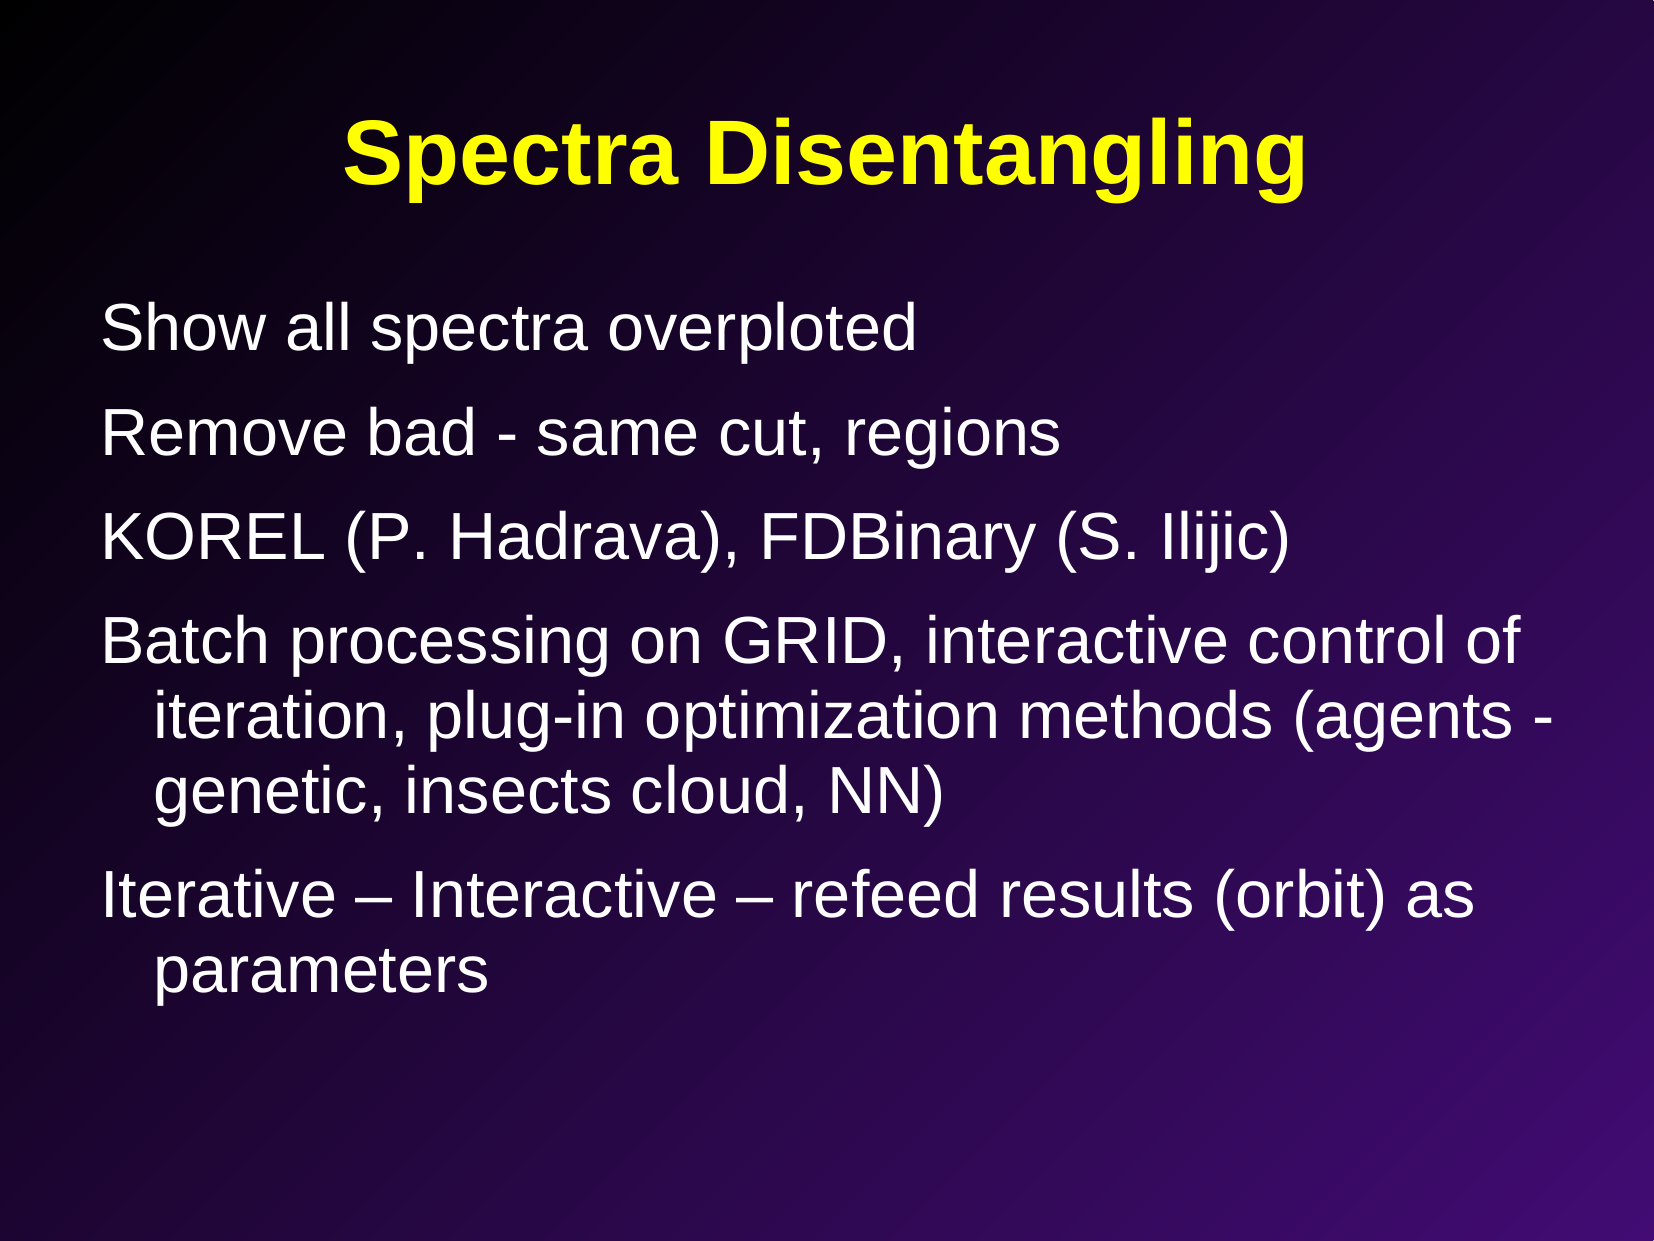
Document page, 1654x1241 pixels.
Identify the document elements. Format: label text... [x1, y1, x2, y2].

list Show all spectra overploted Remove bad - same cut, regions KOREL (P. Hadrava), FDBinary (S. Ilijic) Batch processing on GRID, interactive control of iteration, plug-in optimization methods (agents - genetic, insects cloud, NN) Iterative – Interactive – refeed results (orbit) as parameters [82, 290, 1571, 1109]
title Spectra Disentangling [82, 49, 1571, 257]
